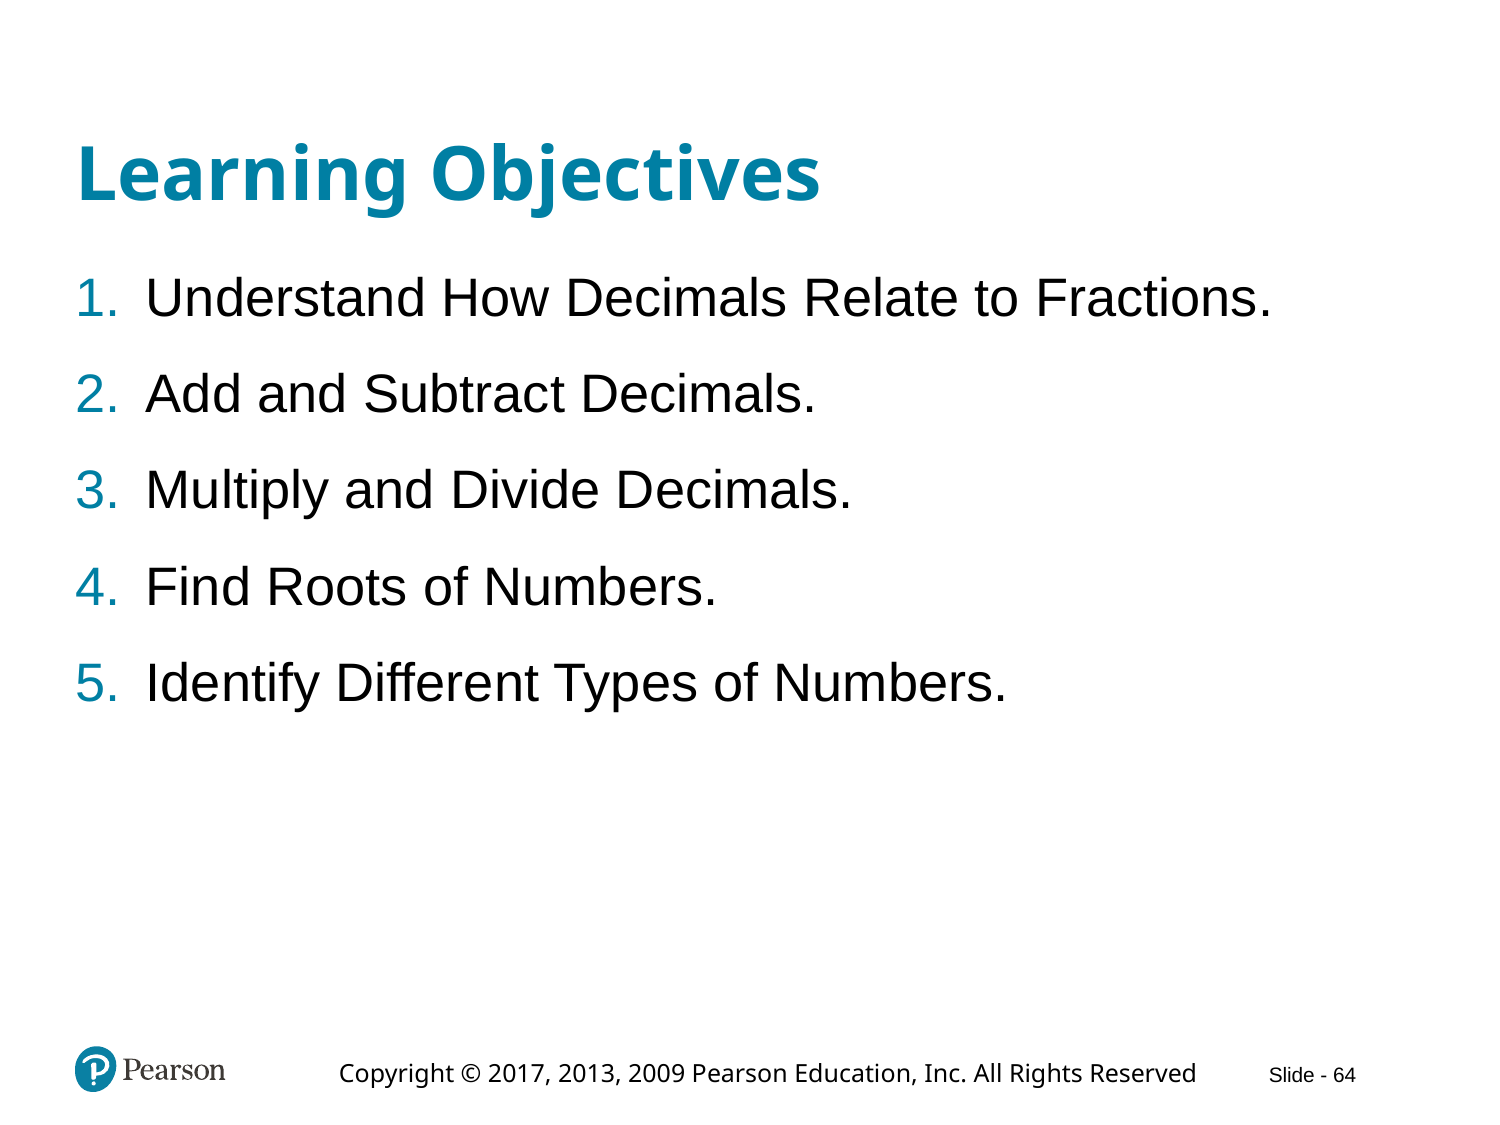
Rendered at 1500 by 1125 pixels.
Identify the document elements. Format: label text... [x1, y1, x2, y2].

title Learning Objectives [75, 35, 1425, 216]
list Understand How Decimals Relate to Fractions. Add and Subtract Decimals. Multiply and Divide Decimals. Find Roots of Numbers. Identify Different Types of Numbers. [75, 262, 1425, 813]
